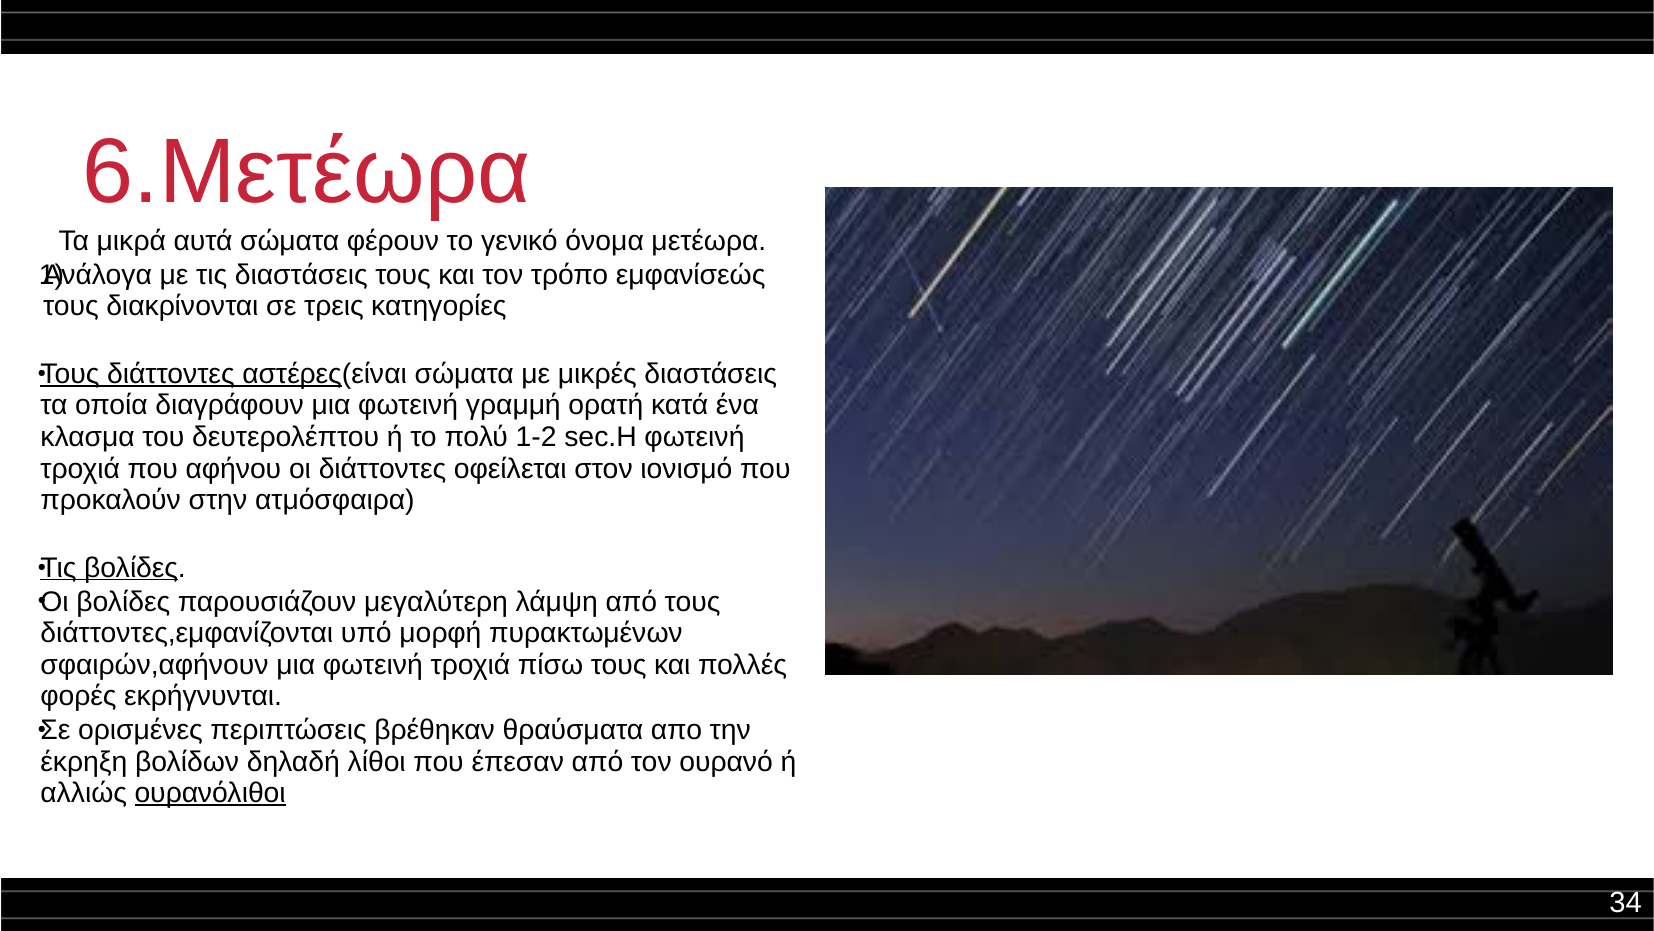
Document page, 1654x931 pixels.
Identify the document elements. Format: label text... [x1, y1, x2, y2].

picture [825, 187, 1613, 676]
title 6.Μετέωρα [82, 92, 1571, 249]
picture [1, 878, 1654, 931]
list Τα μικρά αυτά σώματα φέρουν το γενικό όνομα μετέωρα. Ανάλογα με τις διαστάσεις τους και τον τρόπο εμφανίσεώς τους διακρίνονται σε τρεις κατηγορίες Τους διάττοντες αστέρες(είναι σώματα με μικρές διαστάσεις τα οποία διαγράφουν μια φωτεινή γραμμή ορατή κατά ένα κλασμα του δευτερολέπτου ή το πολύ 1-2 sec.Η φωτεινή τροχιά που αφήνου οι διάττοντες οφείλεται στον ιονισμό που προκαλούν στην ατμόσφαιρα) Τις βολίδες. Οι βολίδες παρουσιάζουν μεγαλύτερη λάμψη από τους διάττοντες,εμφανίζονται υπό μορφή πυρακτωμένων σφαιρών,αφήνουν μια φωτεινή τροχιά πίσω τους και πολλές φορές εκρήγνυνται. Σε ορισμένες περιπτώσεις βρέθηκαν θραύσματα απο την έκρηξη βολίδων δηλαδή λίθοι που έπεσαν από τον ουρανό ή αλλιώς ουρανόλιθοι [37, 225, 809, 826]
picture [1, 0, 1654, 54]
